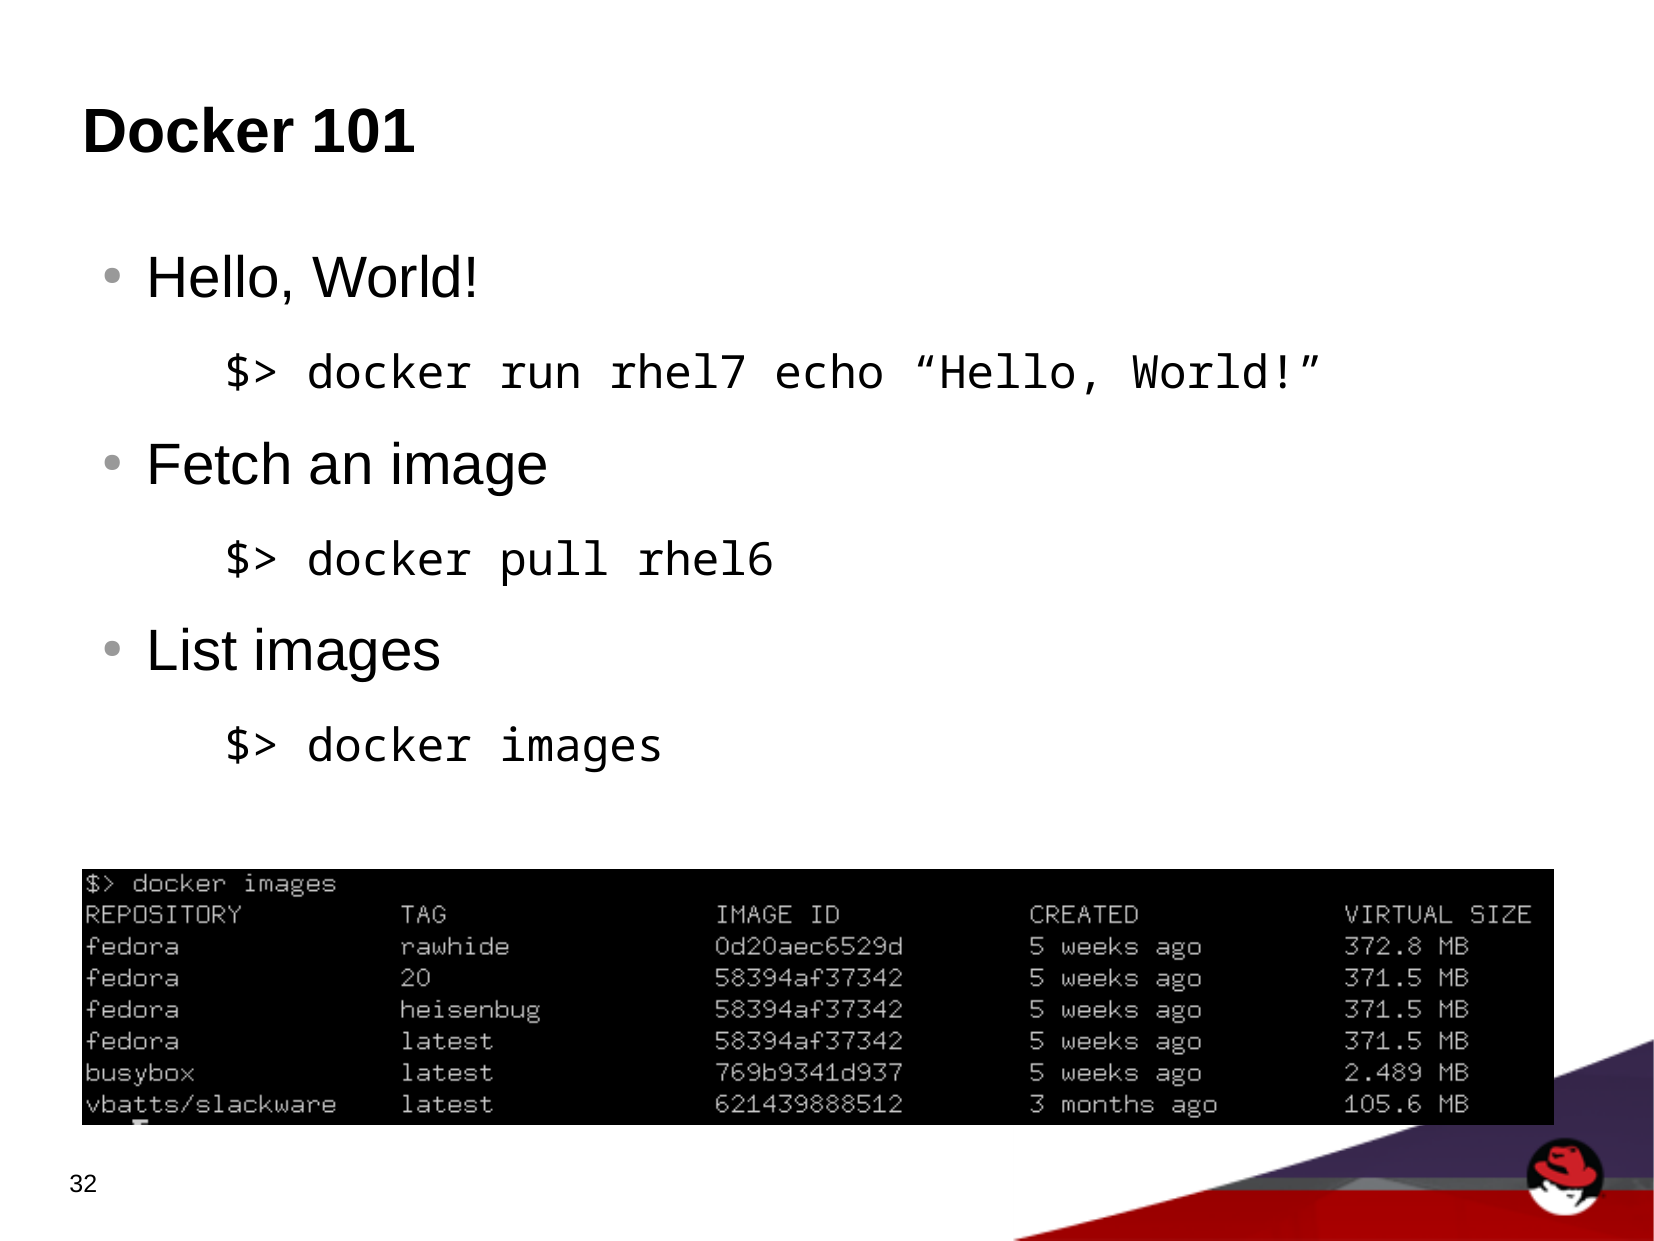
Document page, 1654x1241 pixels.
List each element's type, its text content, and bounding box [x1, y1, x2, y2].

title Docker 101 [82, 37, 1571, 226]
list Hello, World! $> docker run rhel7 echo “Hello, World!” Fetch an image $> docker pull rhel6 List images $> docker images [86, 244, 1576, 1039]
picture [82, 869, 1654, 1241]
